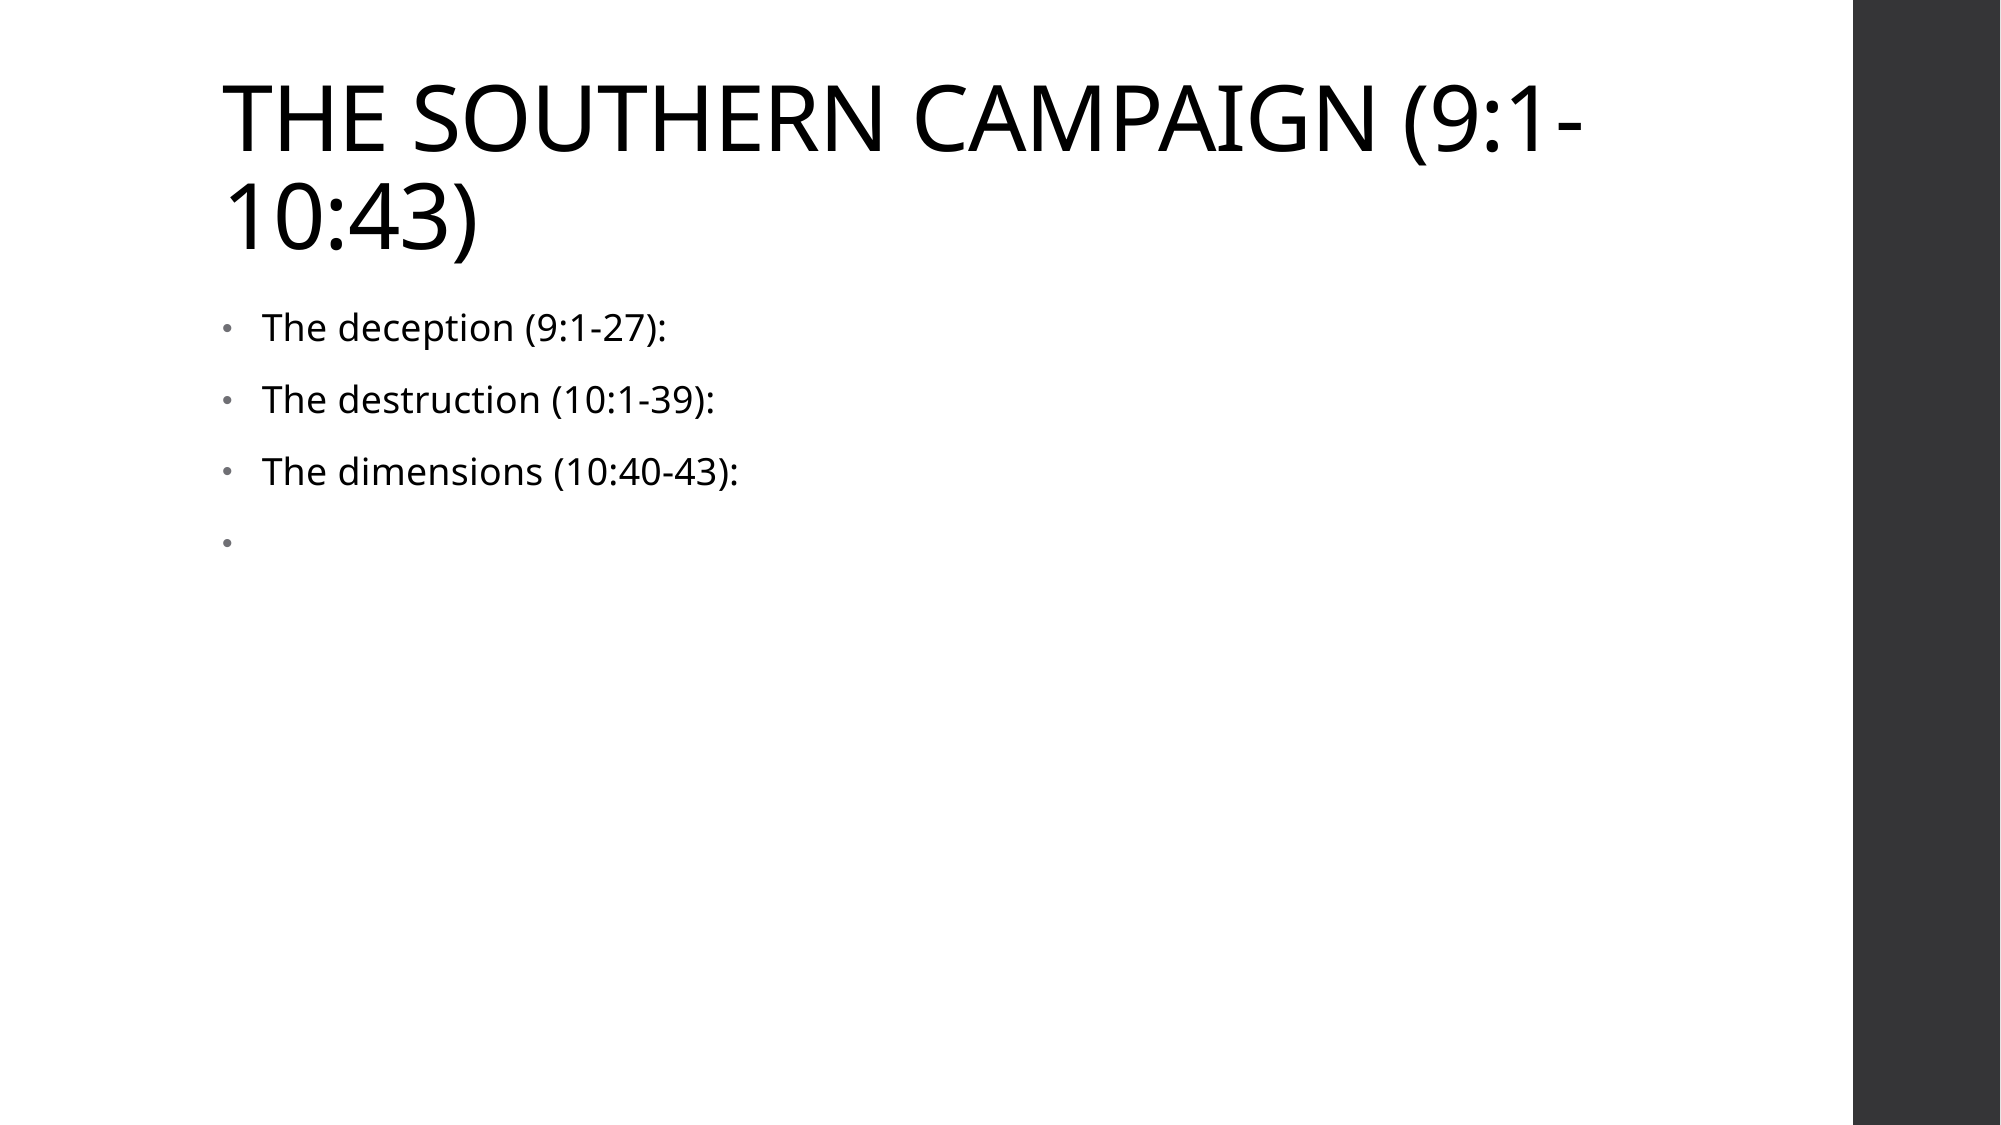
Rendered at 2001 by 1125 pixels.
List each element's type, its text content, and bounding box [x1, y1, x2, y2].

list The deception (9:1-27): The destruction (10:1-39): The dimensions (10:40-43): [206, 299, 1617, 1014]
title THE SOUTHERN CAMPAIGN (9:1-10:43) [206, 60, 1797, 278]
